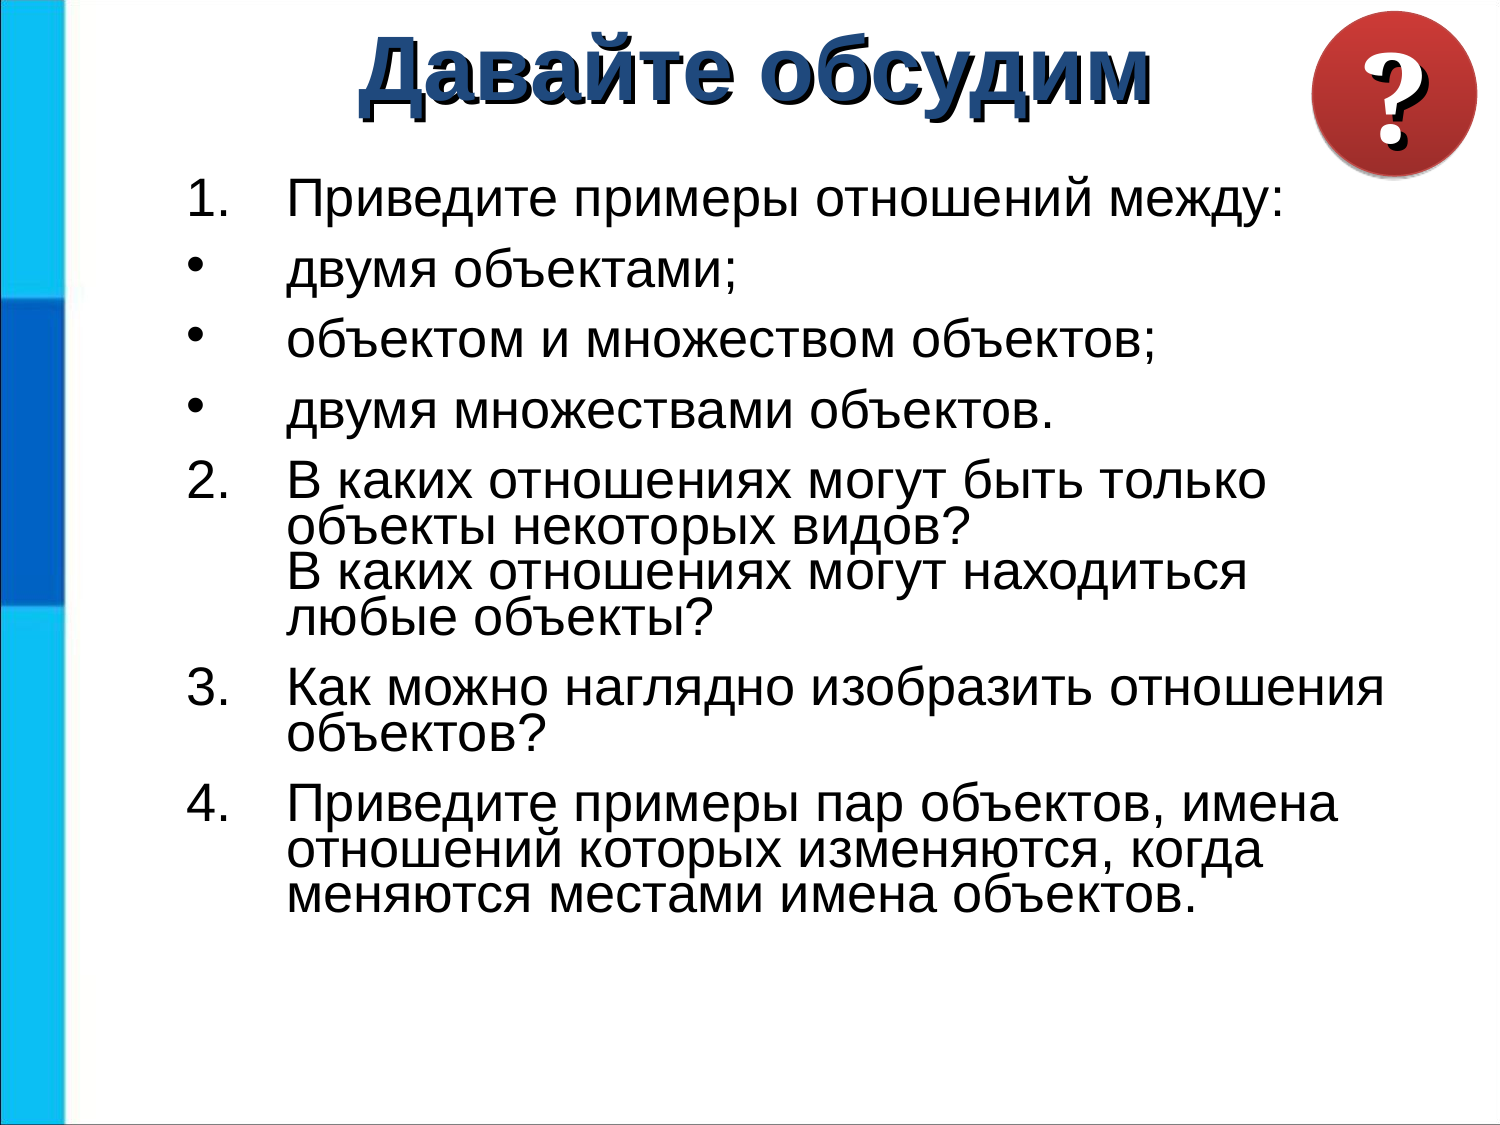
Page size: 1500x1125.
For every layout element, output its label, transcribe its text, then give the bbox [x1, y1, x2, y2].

picture [0, 0, 1500, 1125]
text_box ? [1312, 11, 1477, 176]
title Давайте обсудим [128, 11, 1383, 116]
list Приведите примеры отношений между: двумя объектами; объектом и множеством объектов; двумя множествами объектов. В каких отношениях могут быть только объекты некоторых видов? В каких отношениях могут находиться любые объекты? Как можно наглядно изобразить отношения объектов? Приведите примеры пар объектов, имена отношений которых изменяются, когда меняются местами имена объектов. [171, 172, 1425, 1005]
